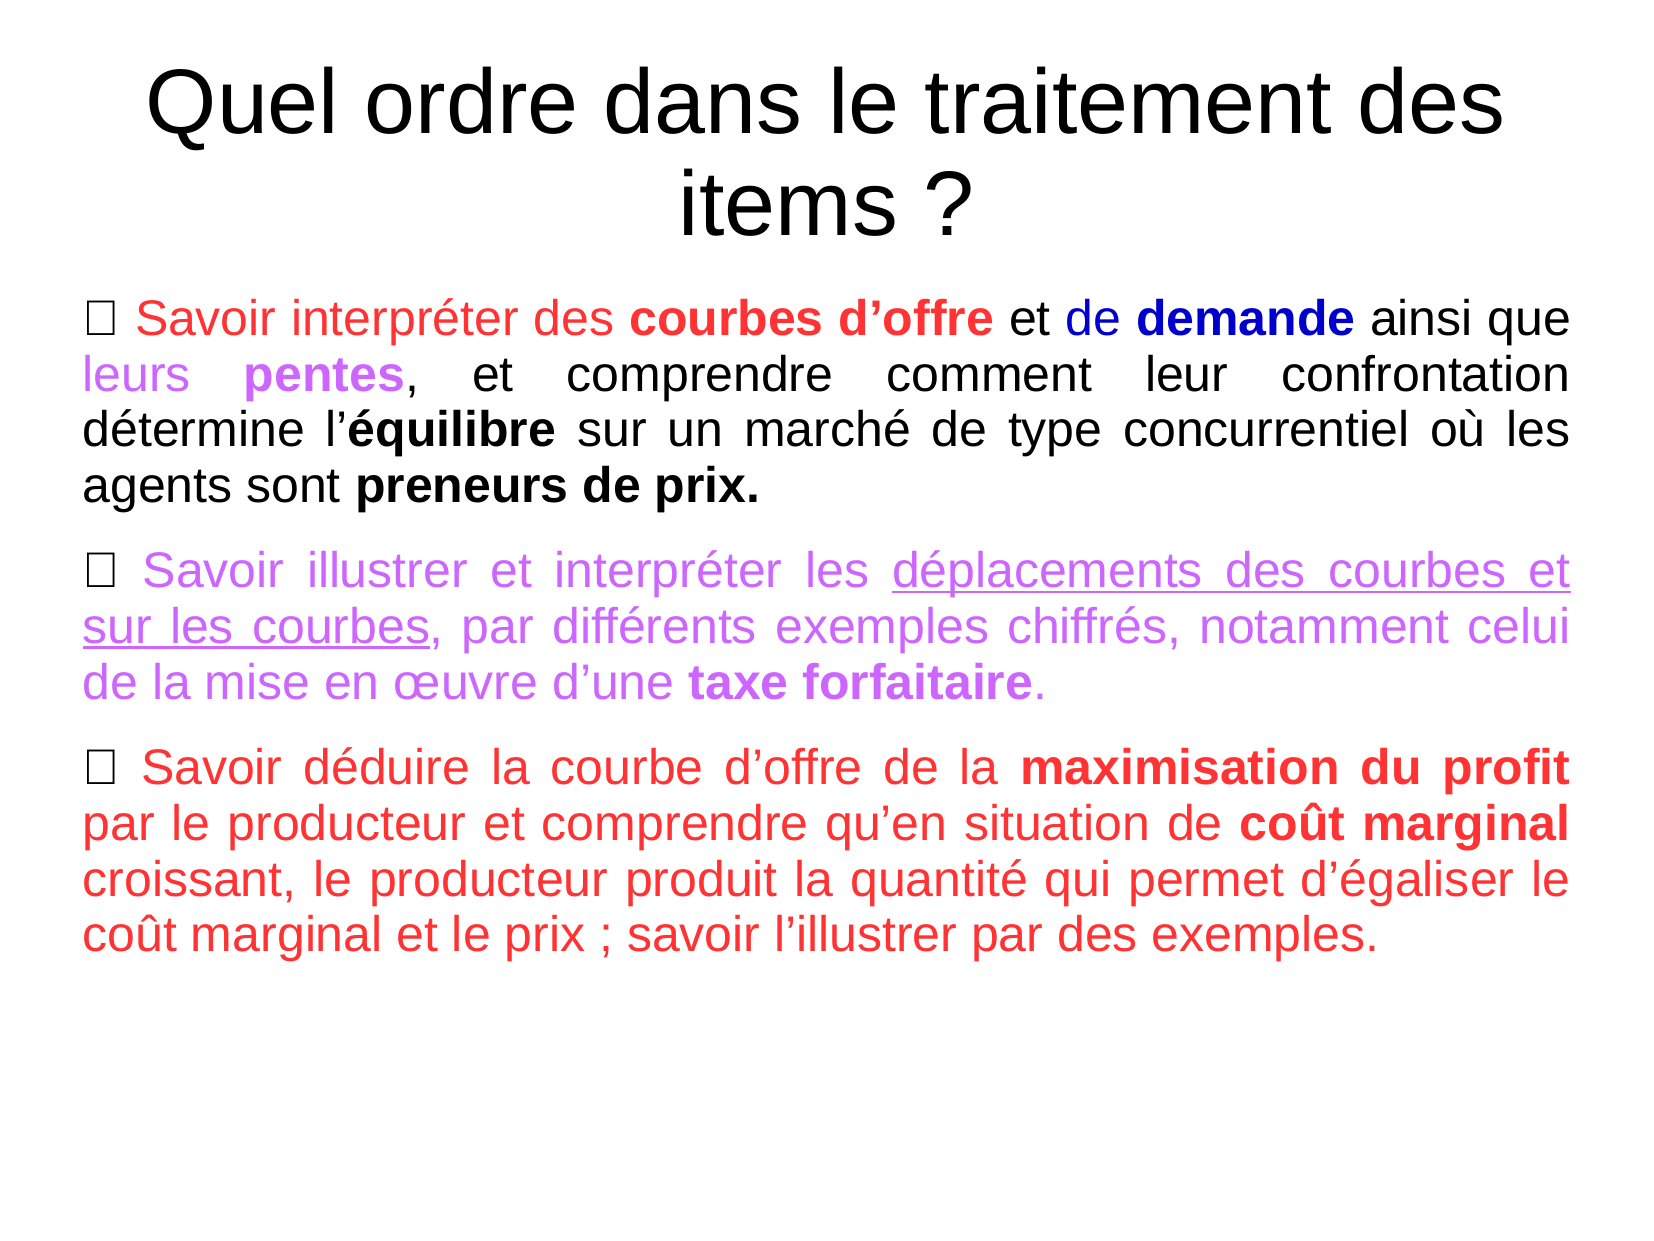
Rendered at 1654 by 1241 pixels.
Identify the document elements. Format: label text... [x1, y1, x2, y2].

title Quel ordre dans le traitement des items ? [82, 49, 1571, 257]
list  Savoir interpréter des courbes d’offre et de demande ainsi que leurs pentes, et comprendre comment leur confrontation détermine l’équilibre sur un marché de type concurrentiel où les agents sont preneurs de prix.  Savoir illustrer et interpréter les déplacements des courbes et sur les courbes, par différents exemples chiffrés, notamment celui de la mise en œuvre d’une taxe forfaitaire.  Savoir déduire la courbe d’offre de la maximisation du profit par le producteur et comprendre qu’en situation de coût marginal croissant, le producteur produit la quantité qui permet d’égaliser le coût marginal et le prix ; savoir l’illustrer par des exemples. [82, 290, 1571, 1109]
